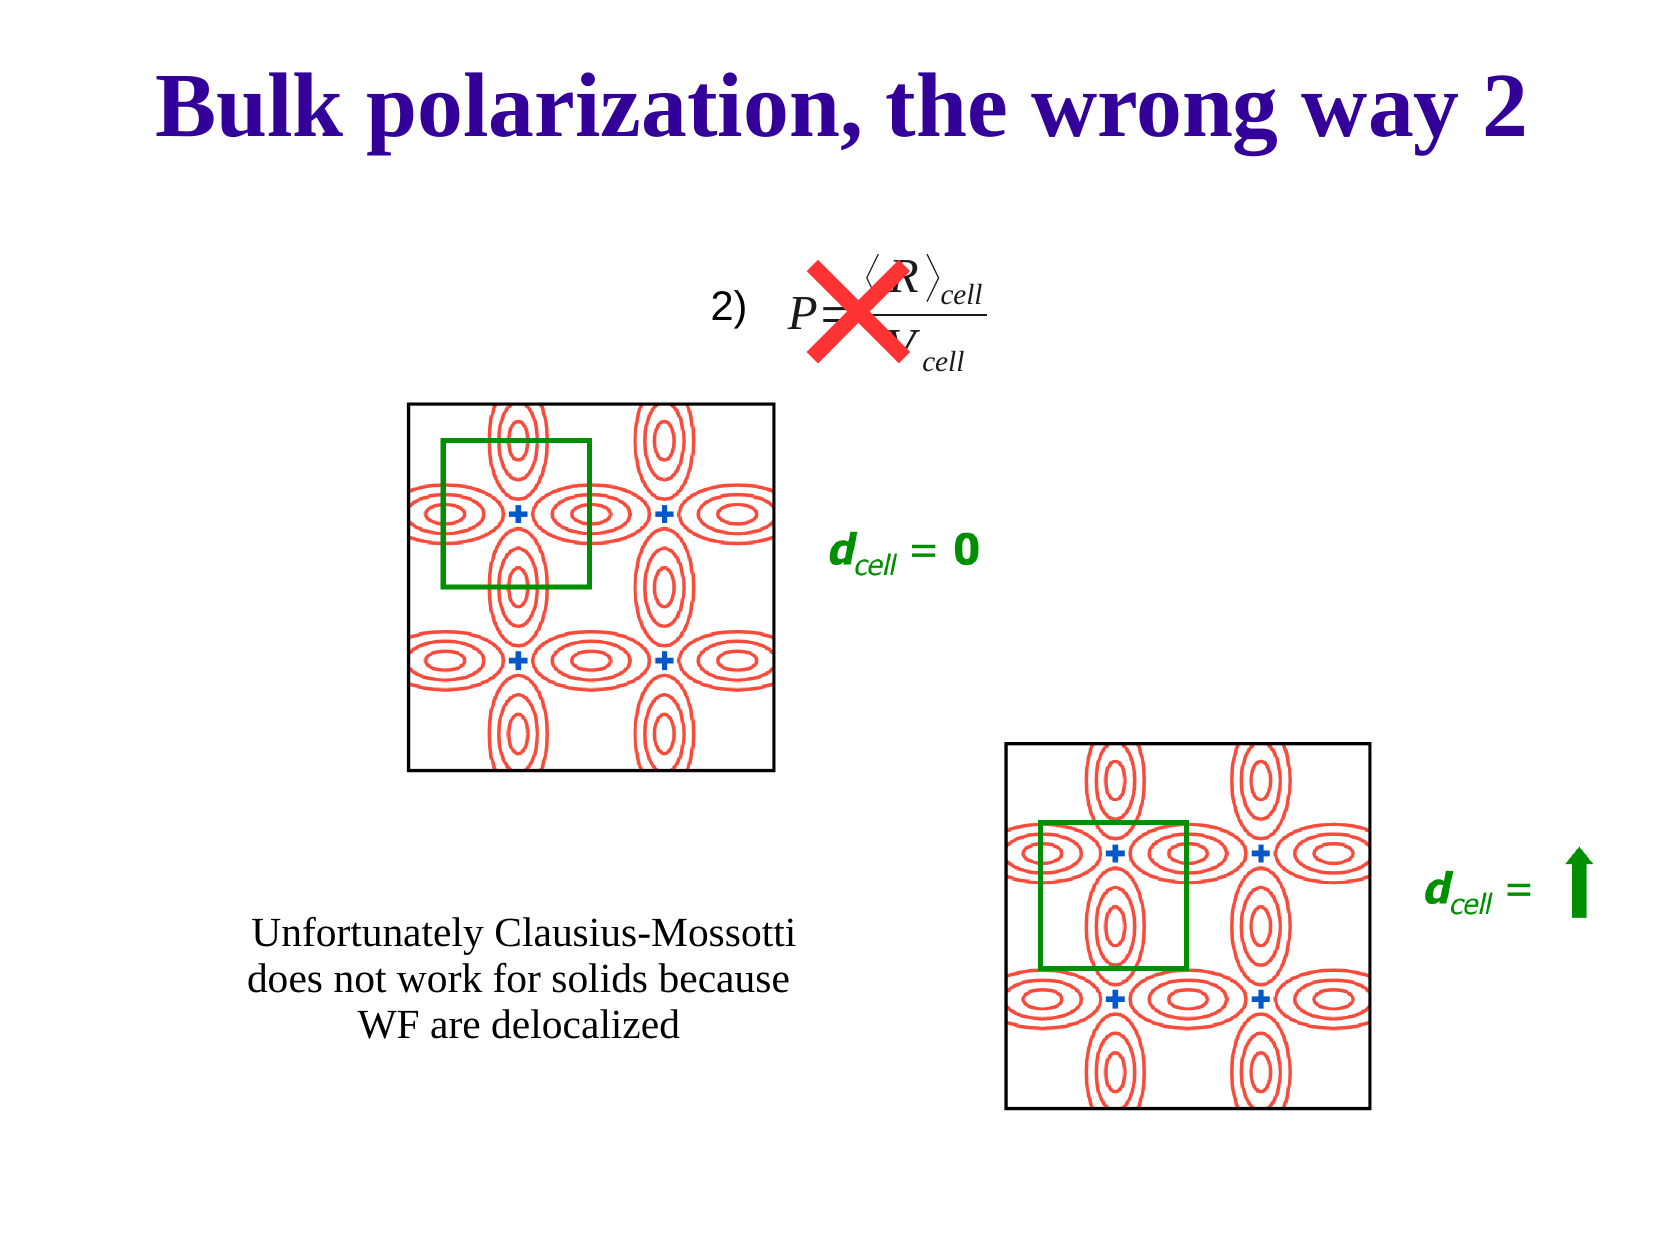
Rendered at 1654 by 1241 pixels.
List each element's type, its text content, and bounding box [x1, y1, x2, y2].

text_box 2) [659, 275, 772, 342]
chart [772, 249, 1003, 380]
text_box [806, 259, 911, 364]
text_box Unfortunately Clausius-Mossotti does not work for solids because WF are delocalized [232, 902, 818, 1068]
title Bulk polarization, the wrong way 2 [60, 10, 1649, 201]
picture [364, 377, 1628, 1133]
